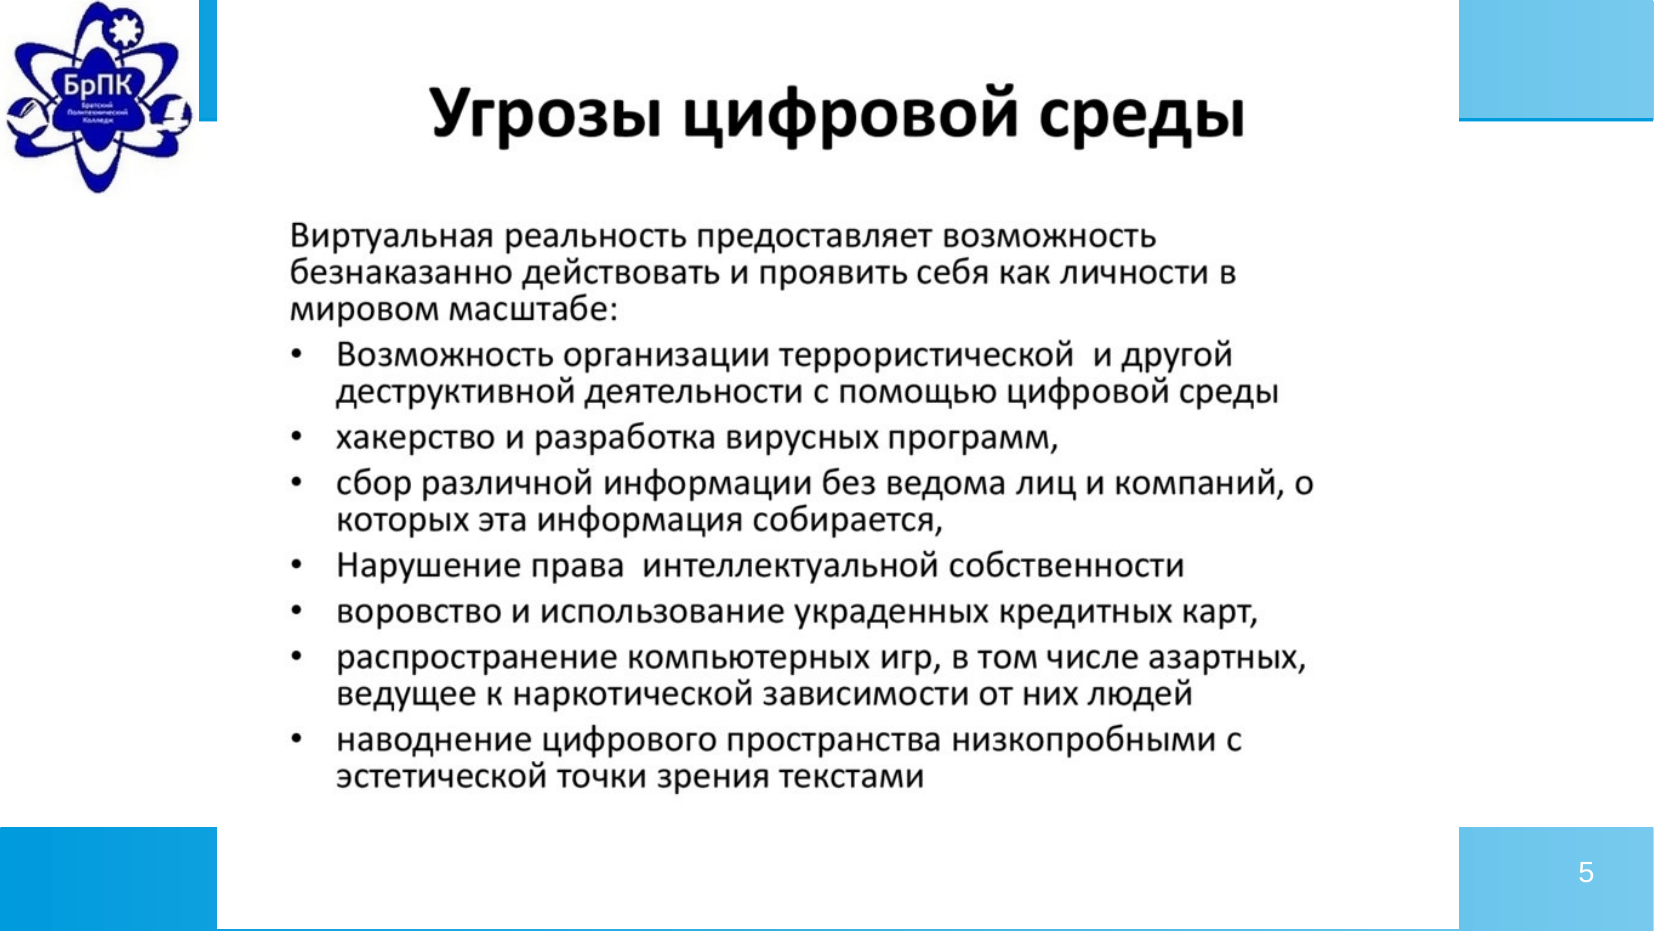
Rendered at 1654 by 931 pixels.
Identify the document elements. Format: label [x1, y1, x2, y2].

picture [217, 0, 1459, 929]
picture [0, 0, 199, 197]
